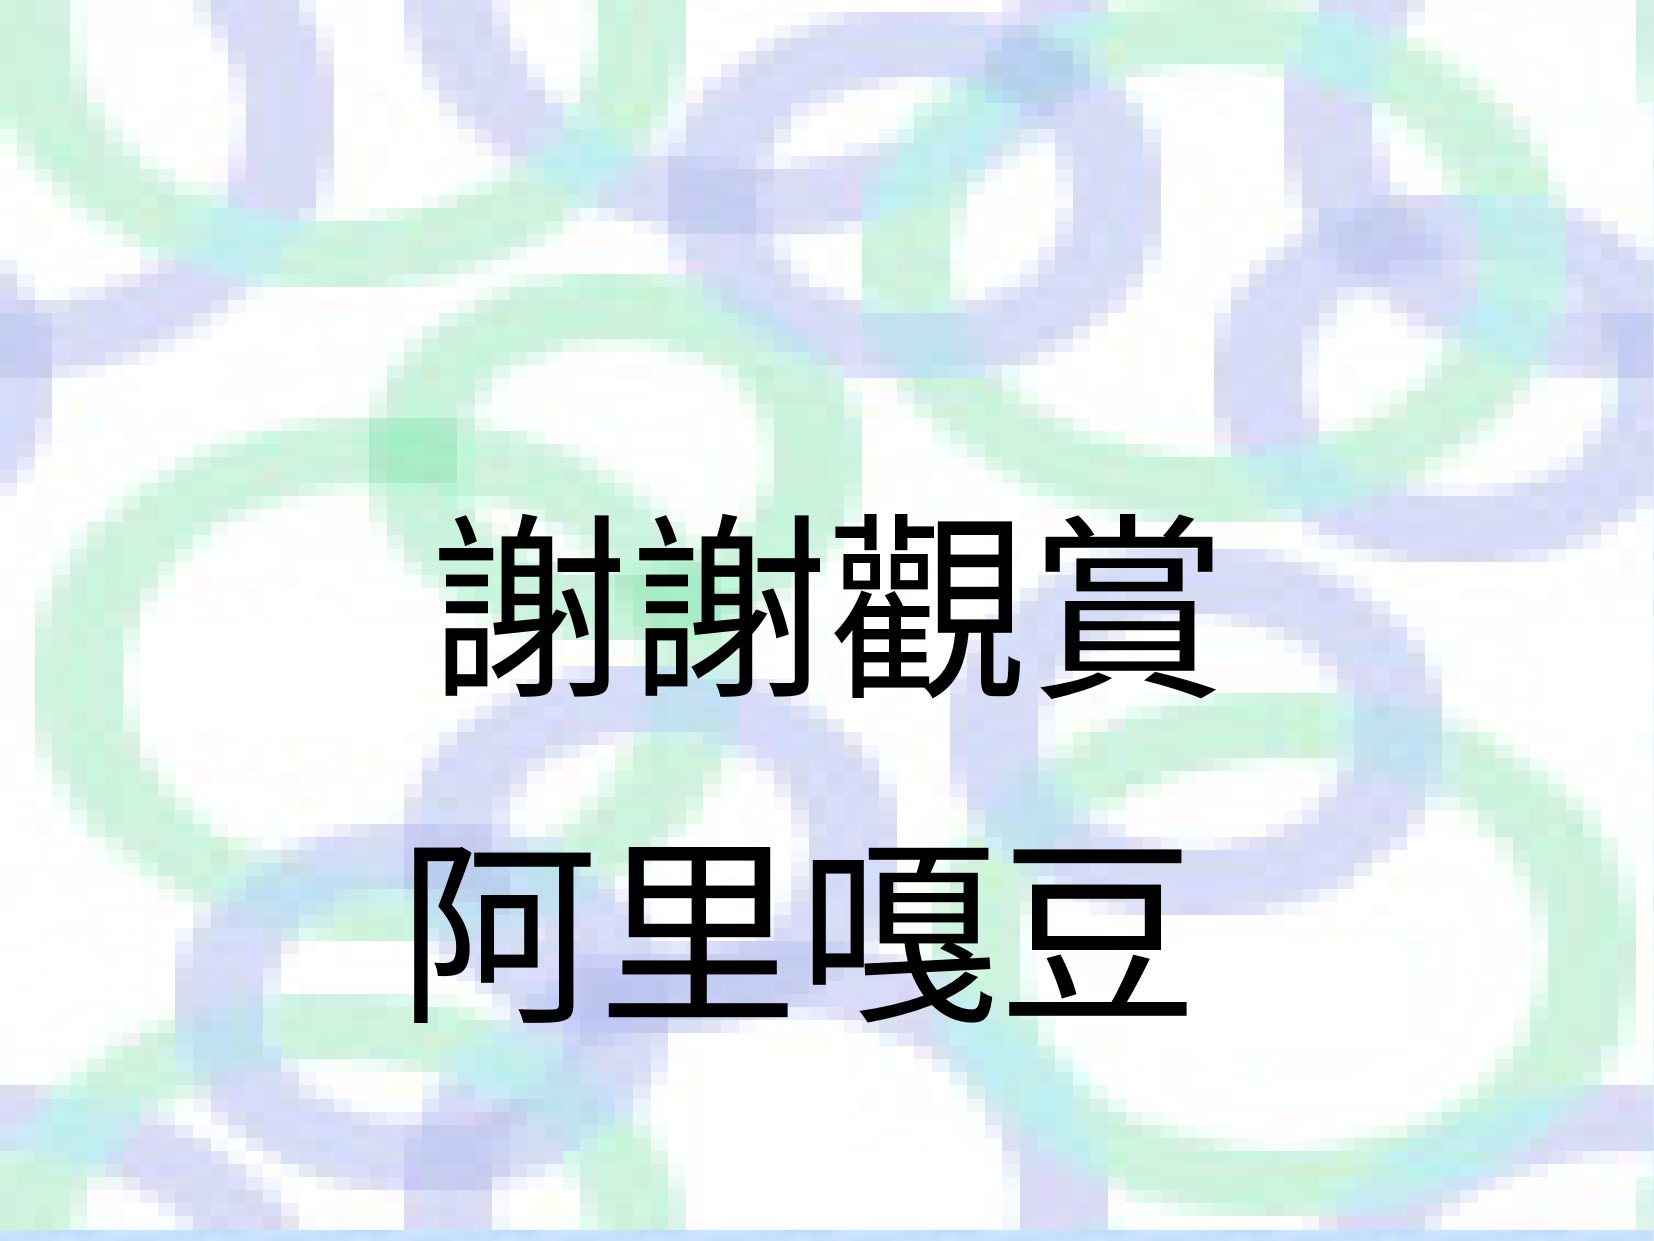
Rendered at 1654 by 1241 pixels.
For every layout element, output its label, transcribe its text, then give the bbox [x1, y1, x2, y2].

text_box 阿里嘎豆 [383, 767, 1270, 983]
picture [0, 0, 1654, 1241]
text_box 謝謝觀賞 [413, 442, 1447, 709]
